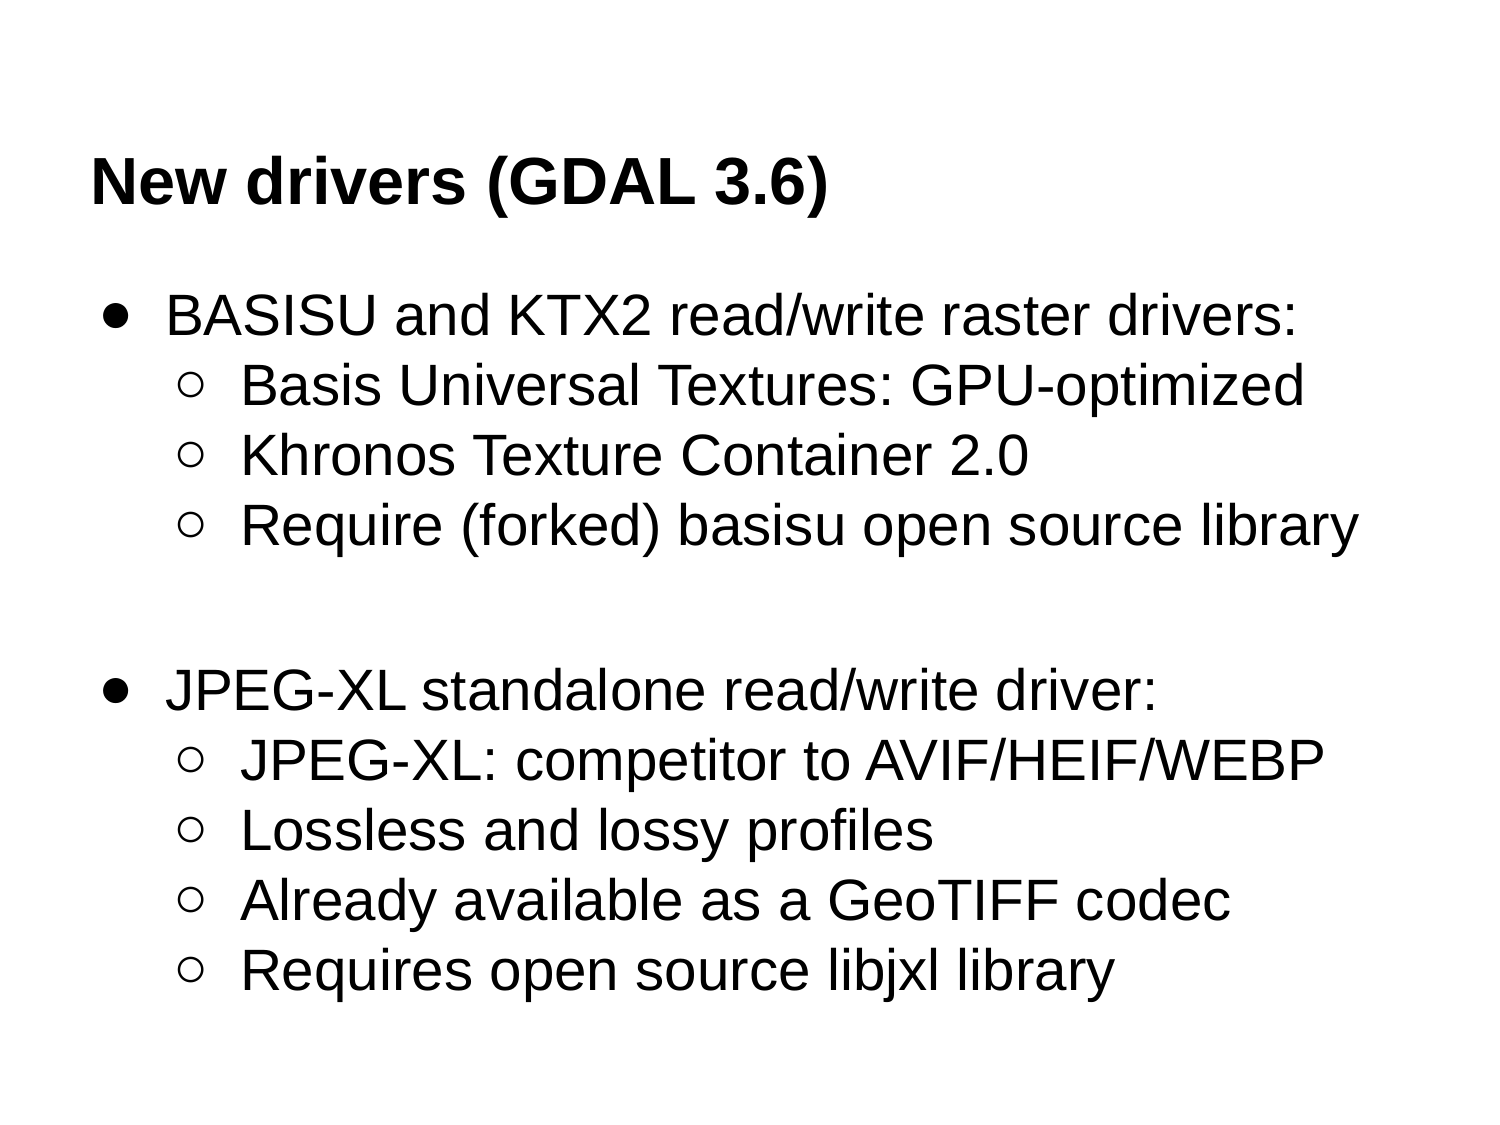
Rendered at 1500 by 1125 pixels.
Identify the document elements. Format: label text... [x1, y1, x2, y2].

list BASISU and KTX2 read/write raster drivers: Basis Universal Textures: GPU-optimized Khronos Texture Container 2.0 Require (forked) basisu open source library JPEG-XL standalone read/write driver: JPEG-XL: competitor to AVIF/HEIF/WEBP Lossless and lossy profiles Already available as a GeoTIFF codec Requires open source libjxl library [75, 262, 1425, 1078]
title New drivers (GDAL 3.6) [75, 45, 1425, 233]
